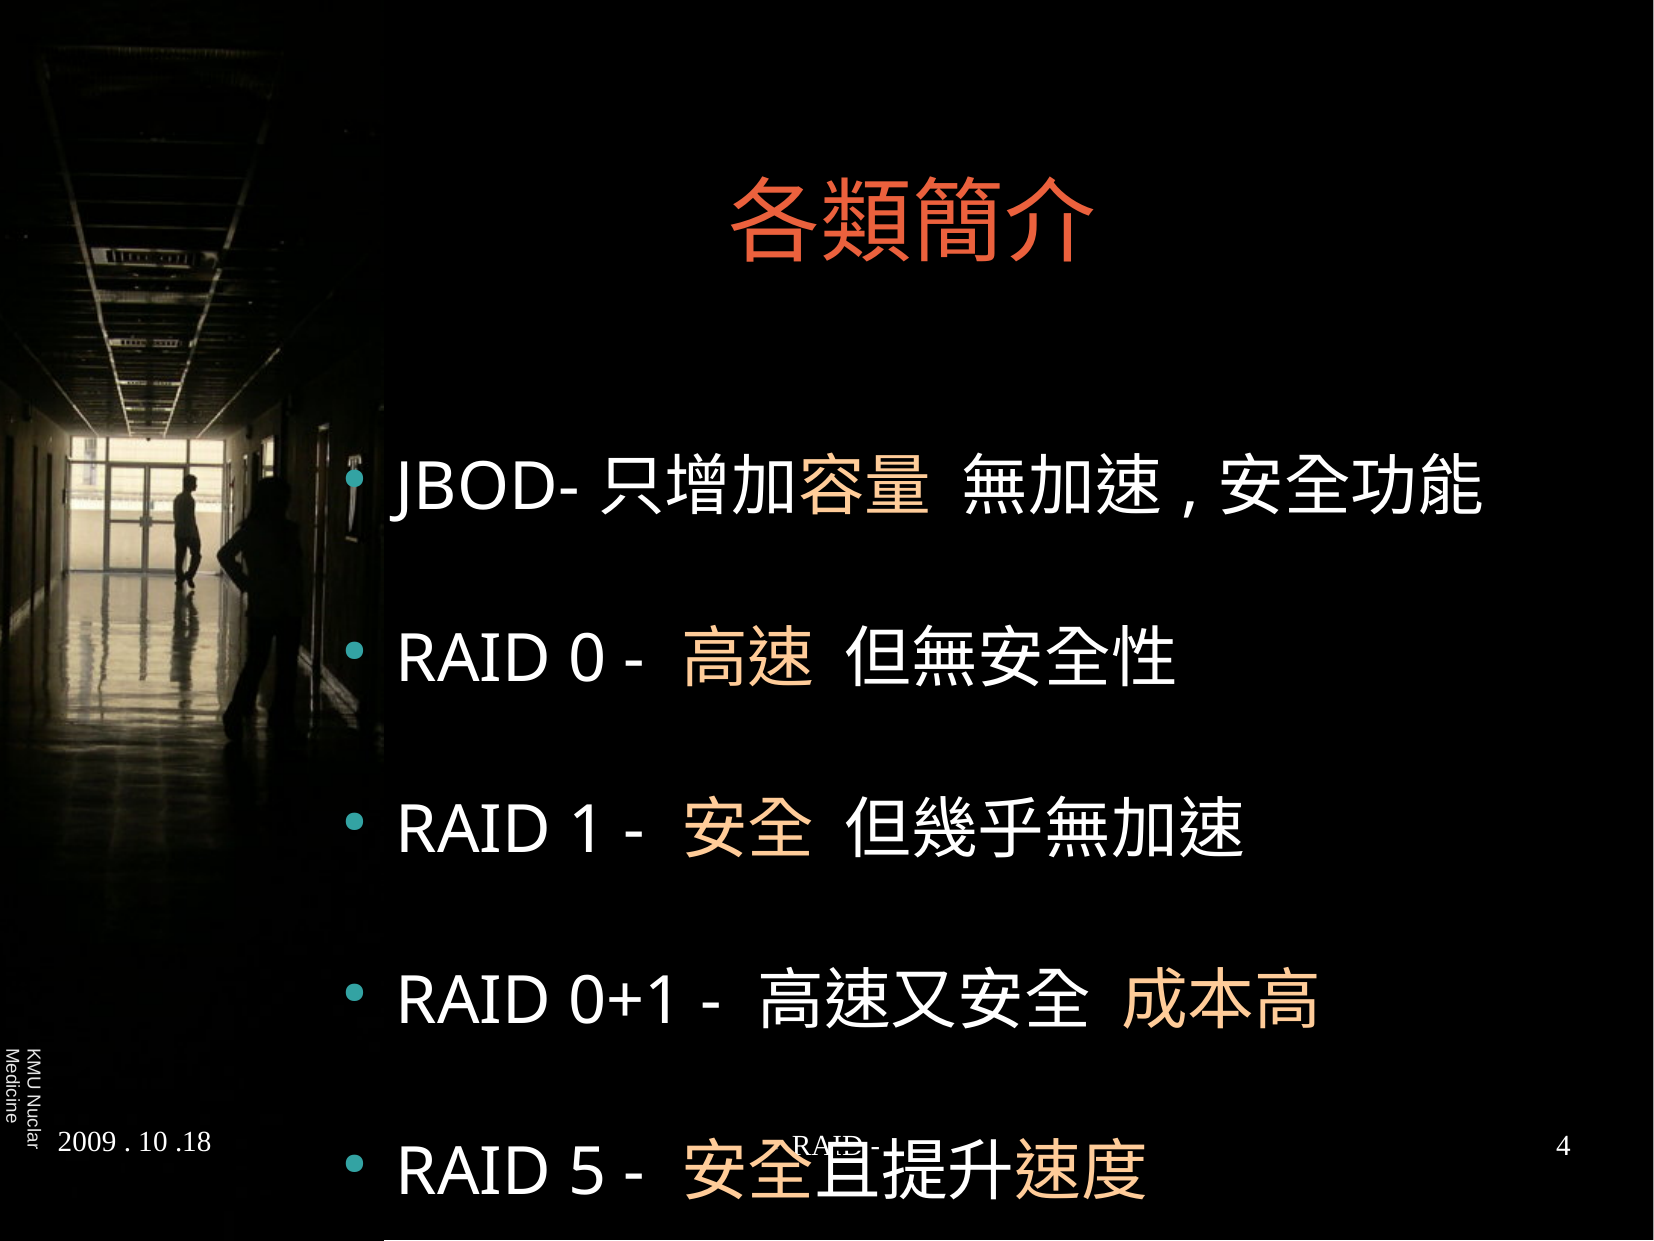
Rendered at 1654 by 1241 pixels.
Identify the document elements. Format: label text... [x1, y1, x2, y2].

list JBOD-只增加容量 無加速,安全功能 RAID 0 - 高速 但無安全性 RAID 1 - 安全 但幾乎無加速 RAID 0+1 - 高速又安全 成本高 RAID 5 - 安全且提升速度 [324, 383, 1512, 1011]
title 各類簡介 [318, 118, 1506, 311]
picture [0, 0, 384, 1241]
